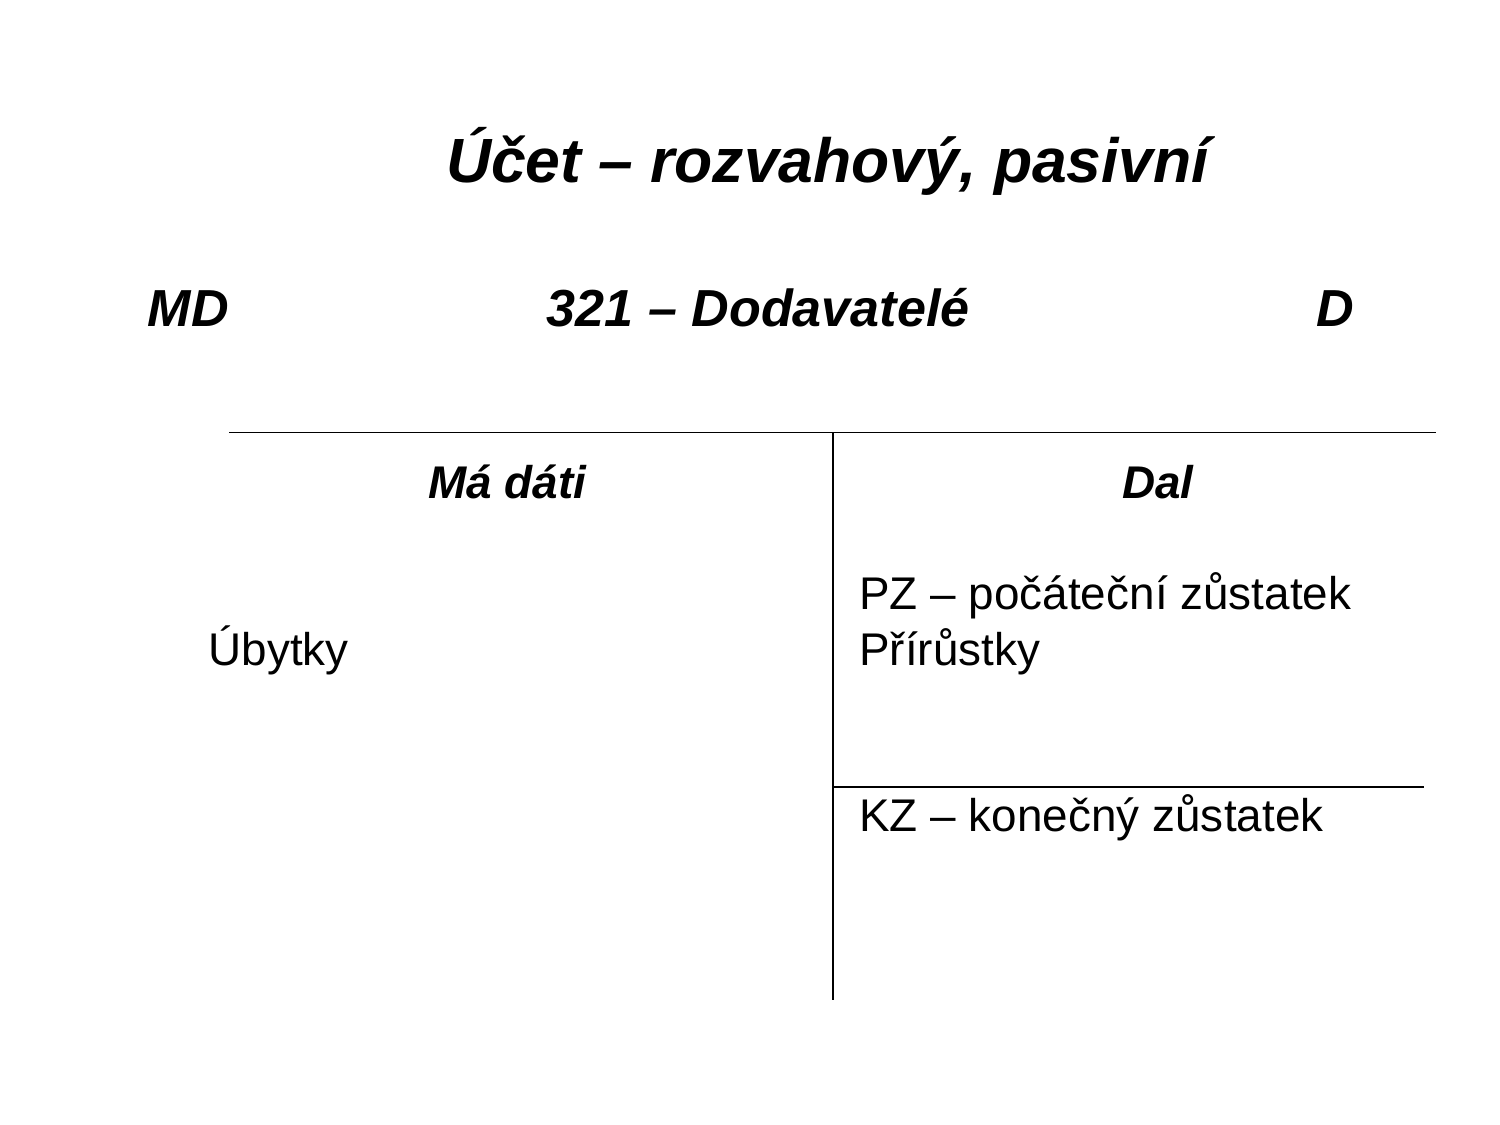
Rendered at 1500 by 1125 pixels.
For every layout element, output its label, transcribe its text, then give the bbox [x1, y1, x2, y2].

title Účet – rozvahový, pasivní [188, 35, 1468, 279]
text_box Dal PZ – počáteční zůstatek Přírůstky KZ – konečný zůstatek [844, 456, 1472, 1083]
list MD 321 – Dodavatelé D [76, 278, 1427, 357]
text_box Má dáti Úbytky [193, 456, 821, 1083]
